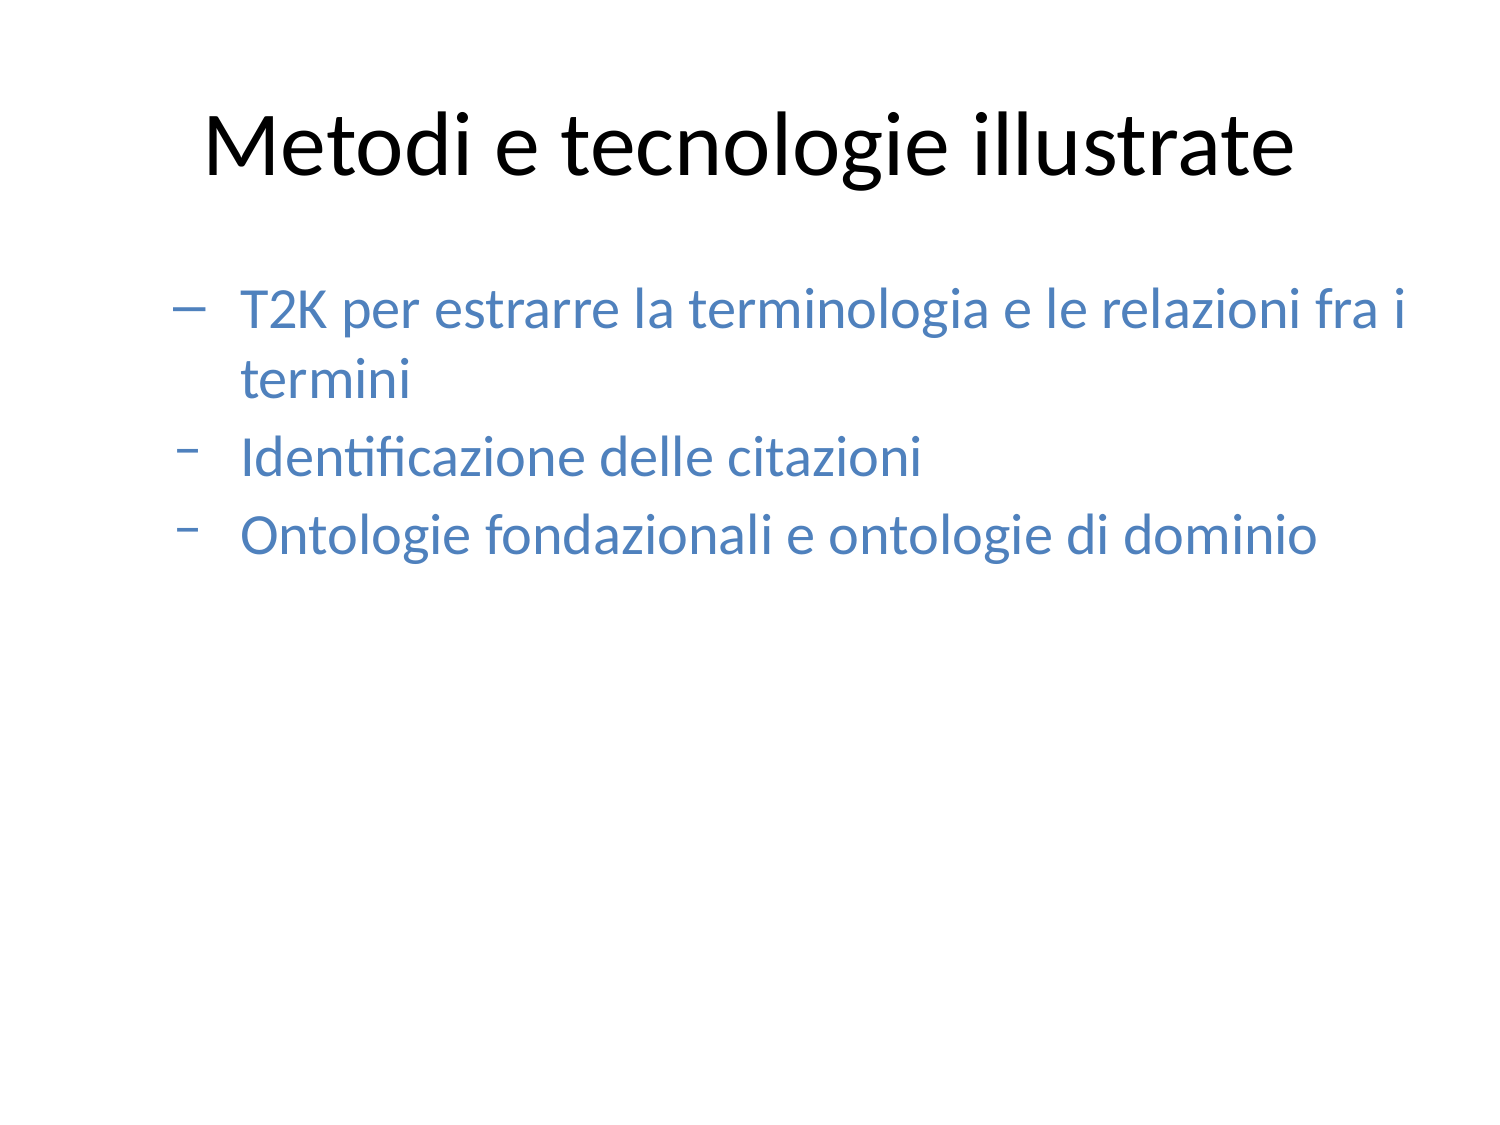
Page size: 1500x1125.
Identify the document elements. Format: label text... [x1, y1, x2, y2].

text_box T2K per estrarre la terminologia e le relazioni fra i termini Identificazione delle citazioni Ontologie fondazionali e ontologie di dominio [75, 262, 1425, 1005]
text_box Metodi e tecnologie illustrate [75, 45, 1425, 233]
